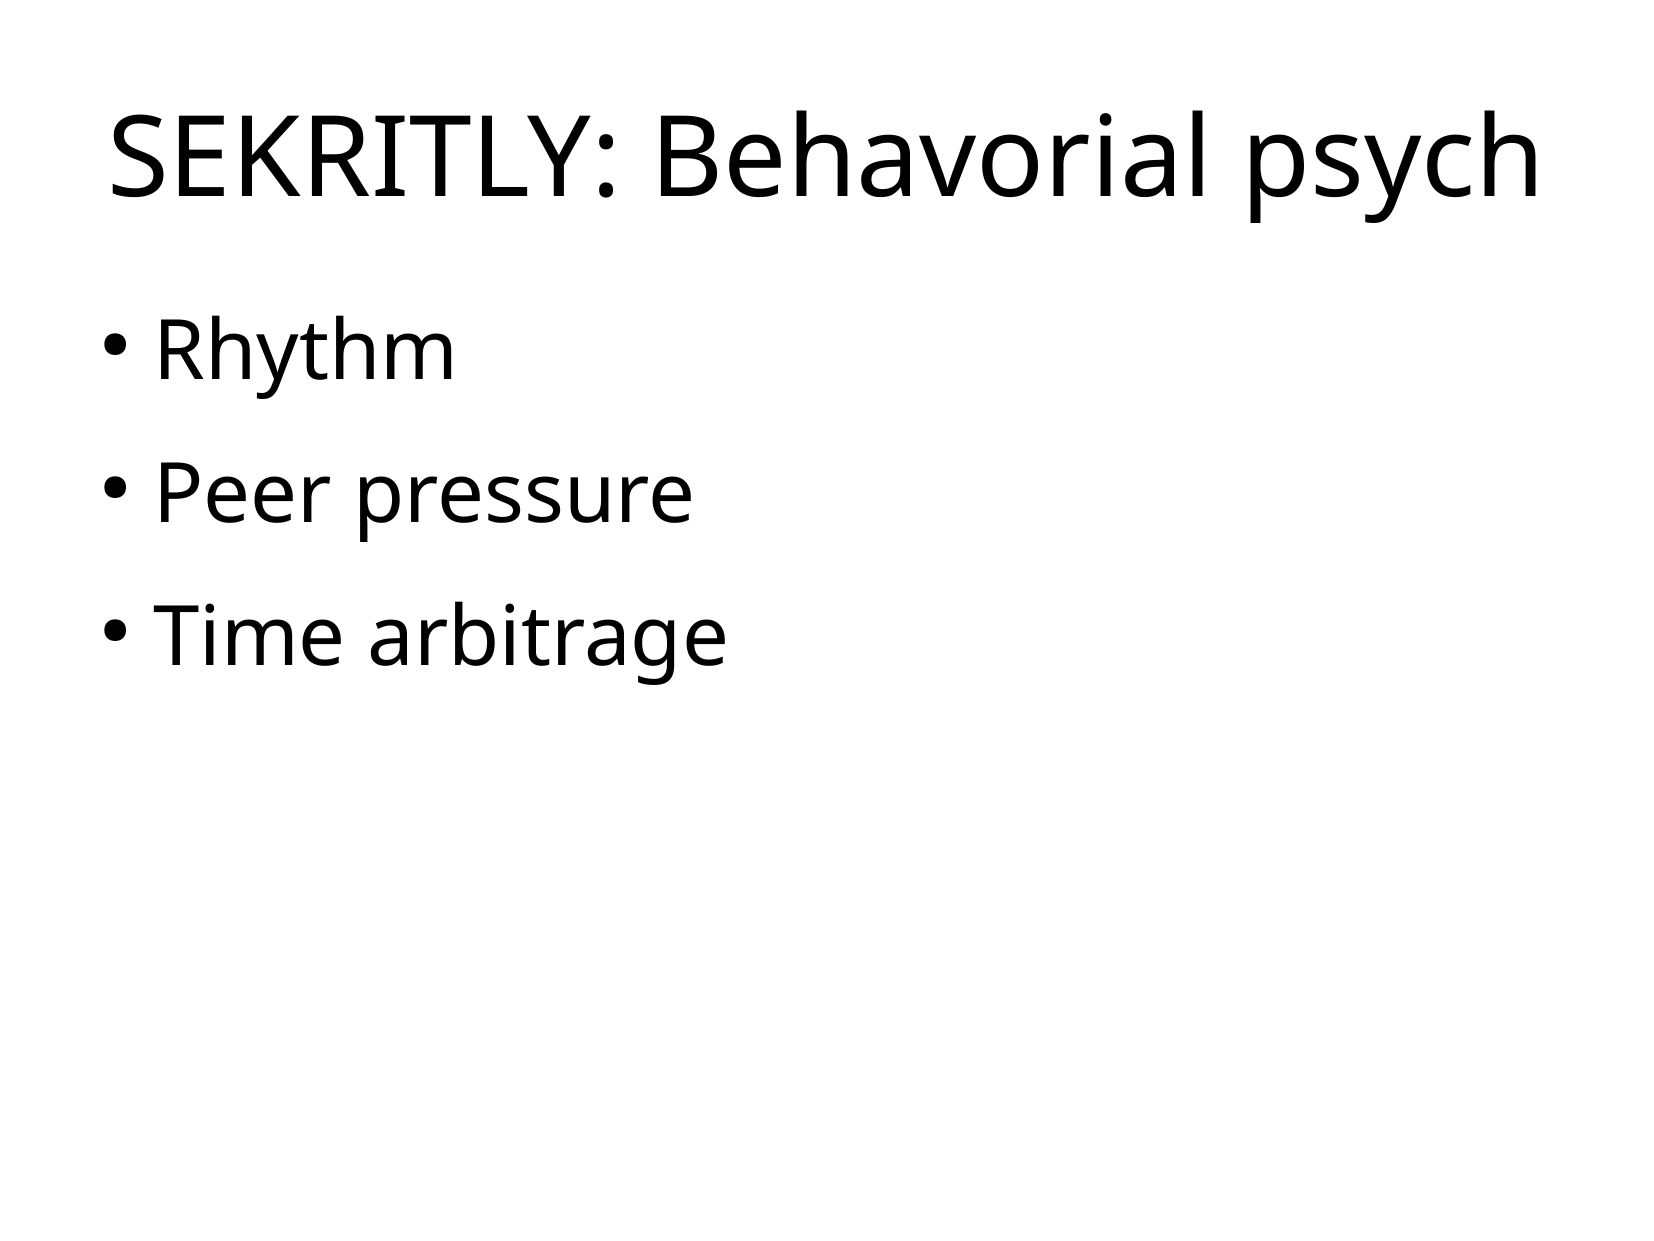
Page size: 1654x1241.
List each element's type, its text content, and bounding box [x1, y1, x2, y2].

list Rhythm Peer pressure Time arbitrage [82, 290, 1571, 1109]
title SEKRITLY: Behavorial psych [82, 49, 1571, 257]
